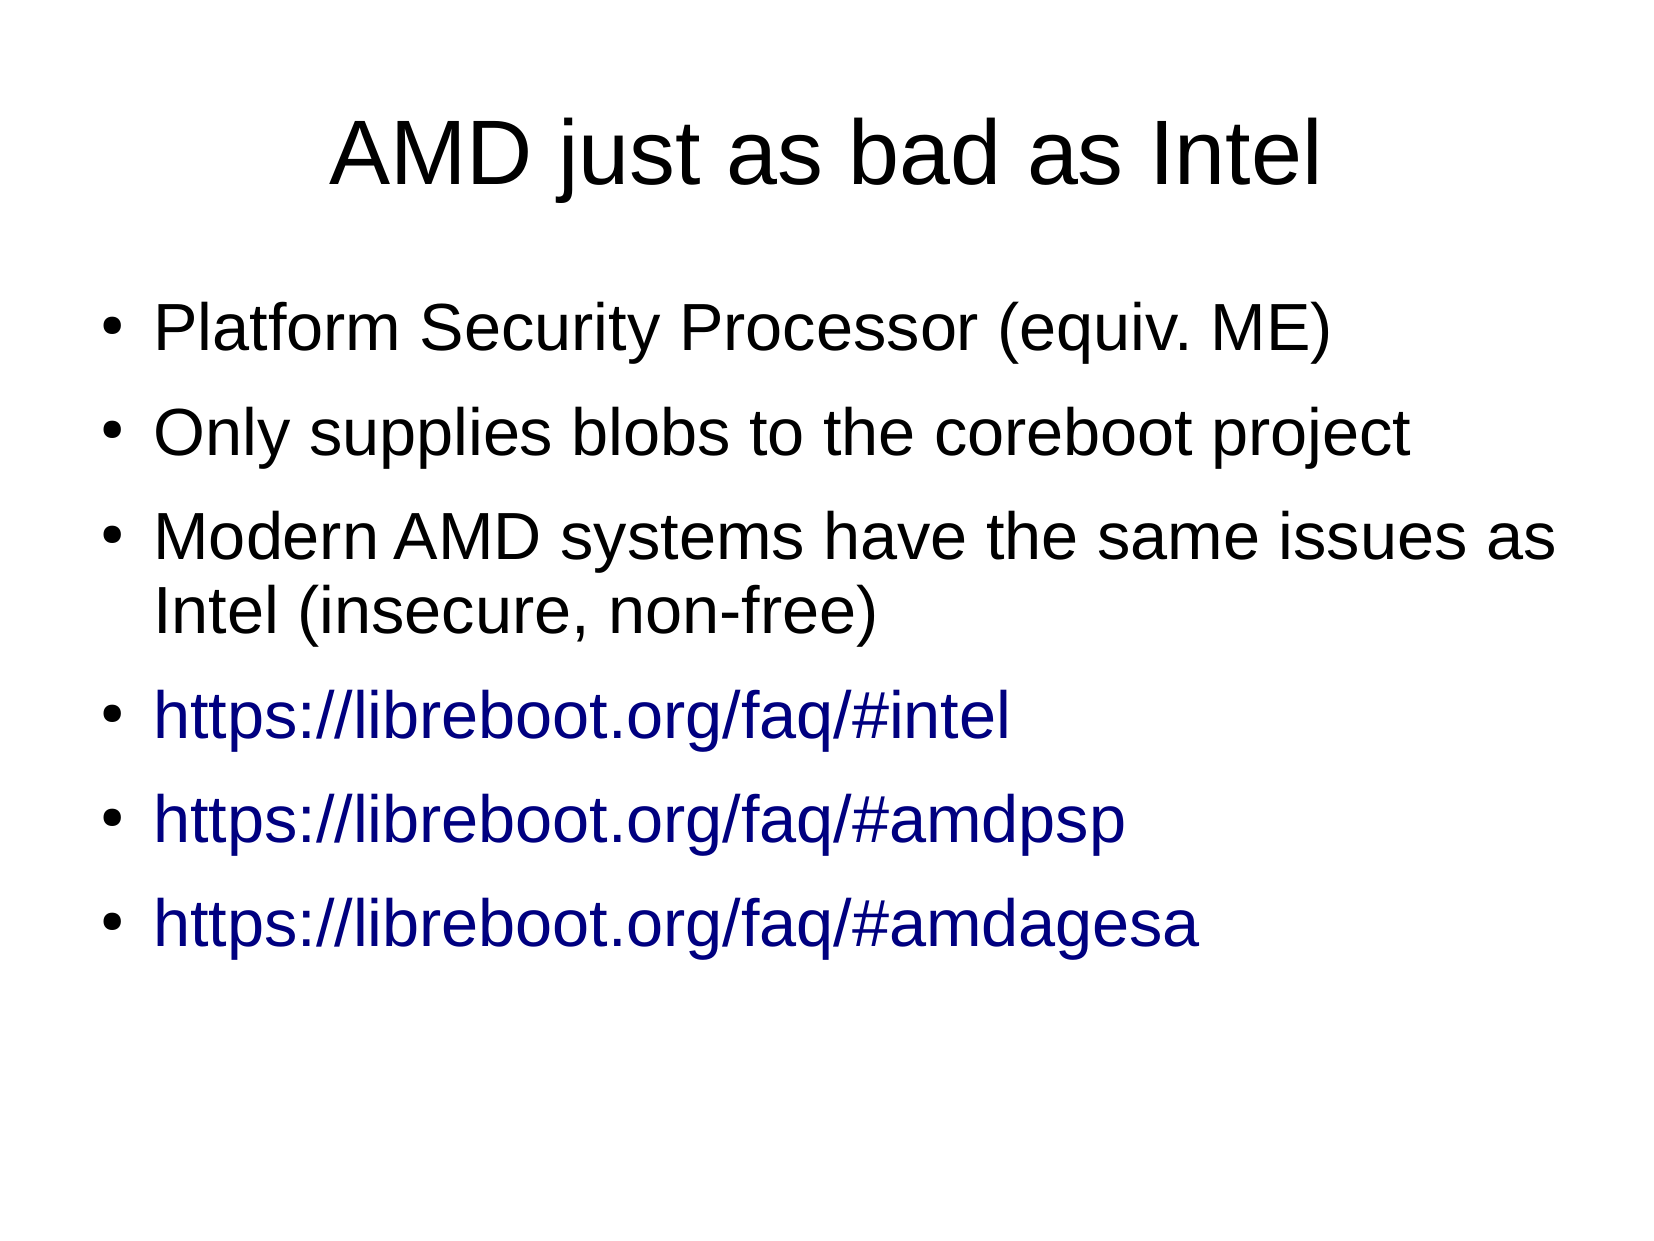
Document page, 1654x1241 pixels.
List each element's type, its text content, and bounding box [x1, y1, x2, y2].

title AMD just as bad as Intel [82, 49, 1571, 257]
list Platform Security Processor (equiv. ME) Only supplies blobs to the coreboot project Modern AMD systems have the same issues as Intel (insecure, non-free) https://libreboot.org/faq/#intel https://libreboot.org/faq/#amdpsp https://libreboot.org/faq/#amdagesa [82, 290, 1571, 1010]
